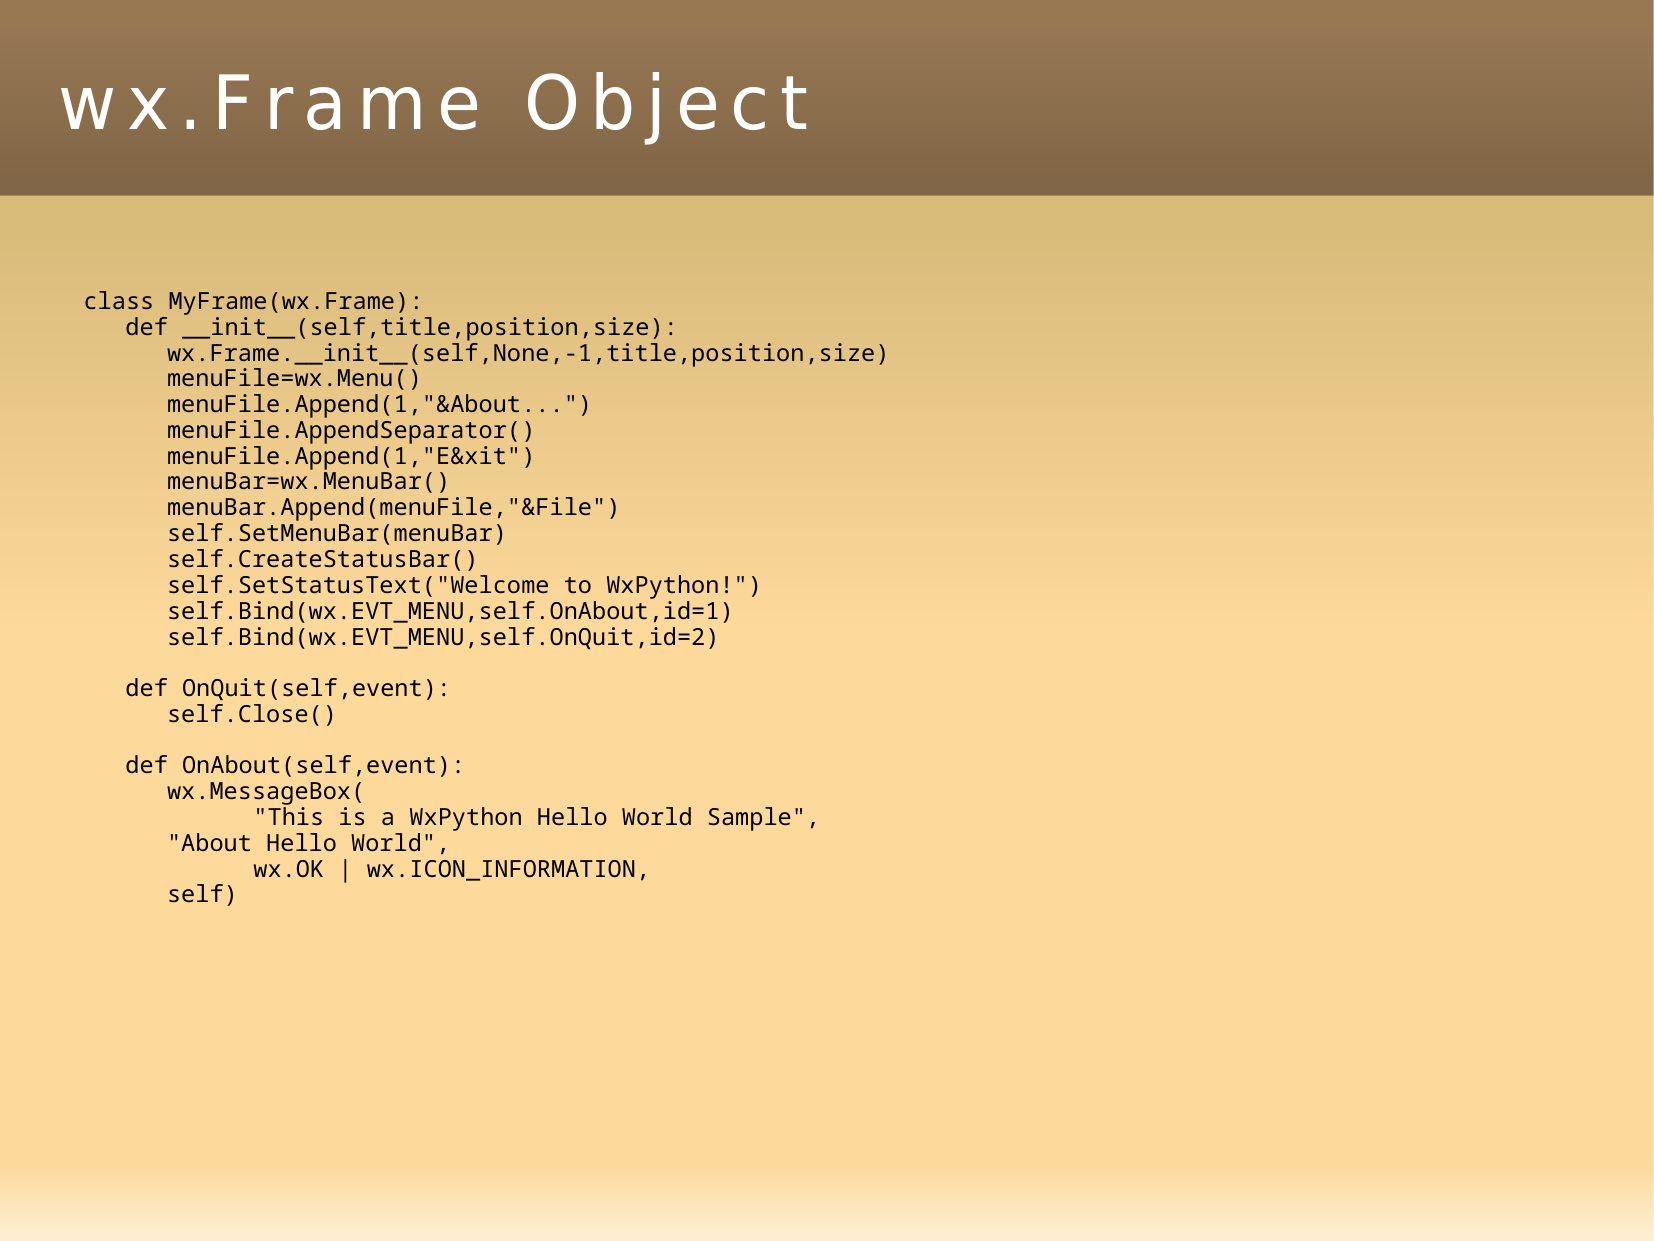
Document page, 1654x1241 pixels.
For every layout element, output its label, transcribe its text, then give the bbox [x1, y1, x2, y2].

chart [82, 290, 1571, 1109]
title wx.Frame Object [59, 29, 1595, 178]
picture [0, 0, 1654, 1241]
